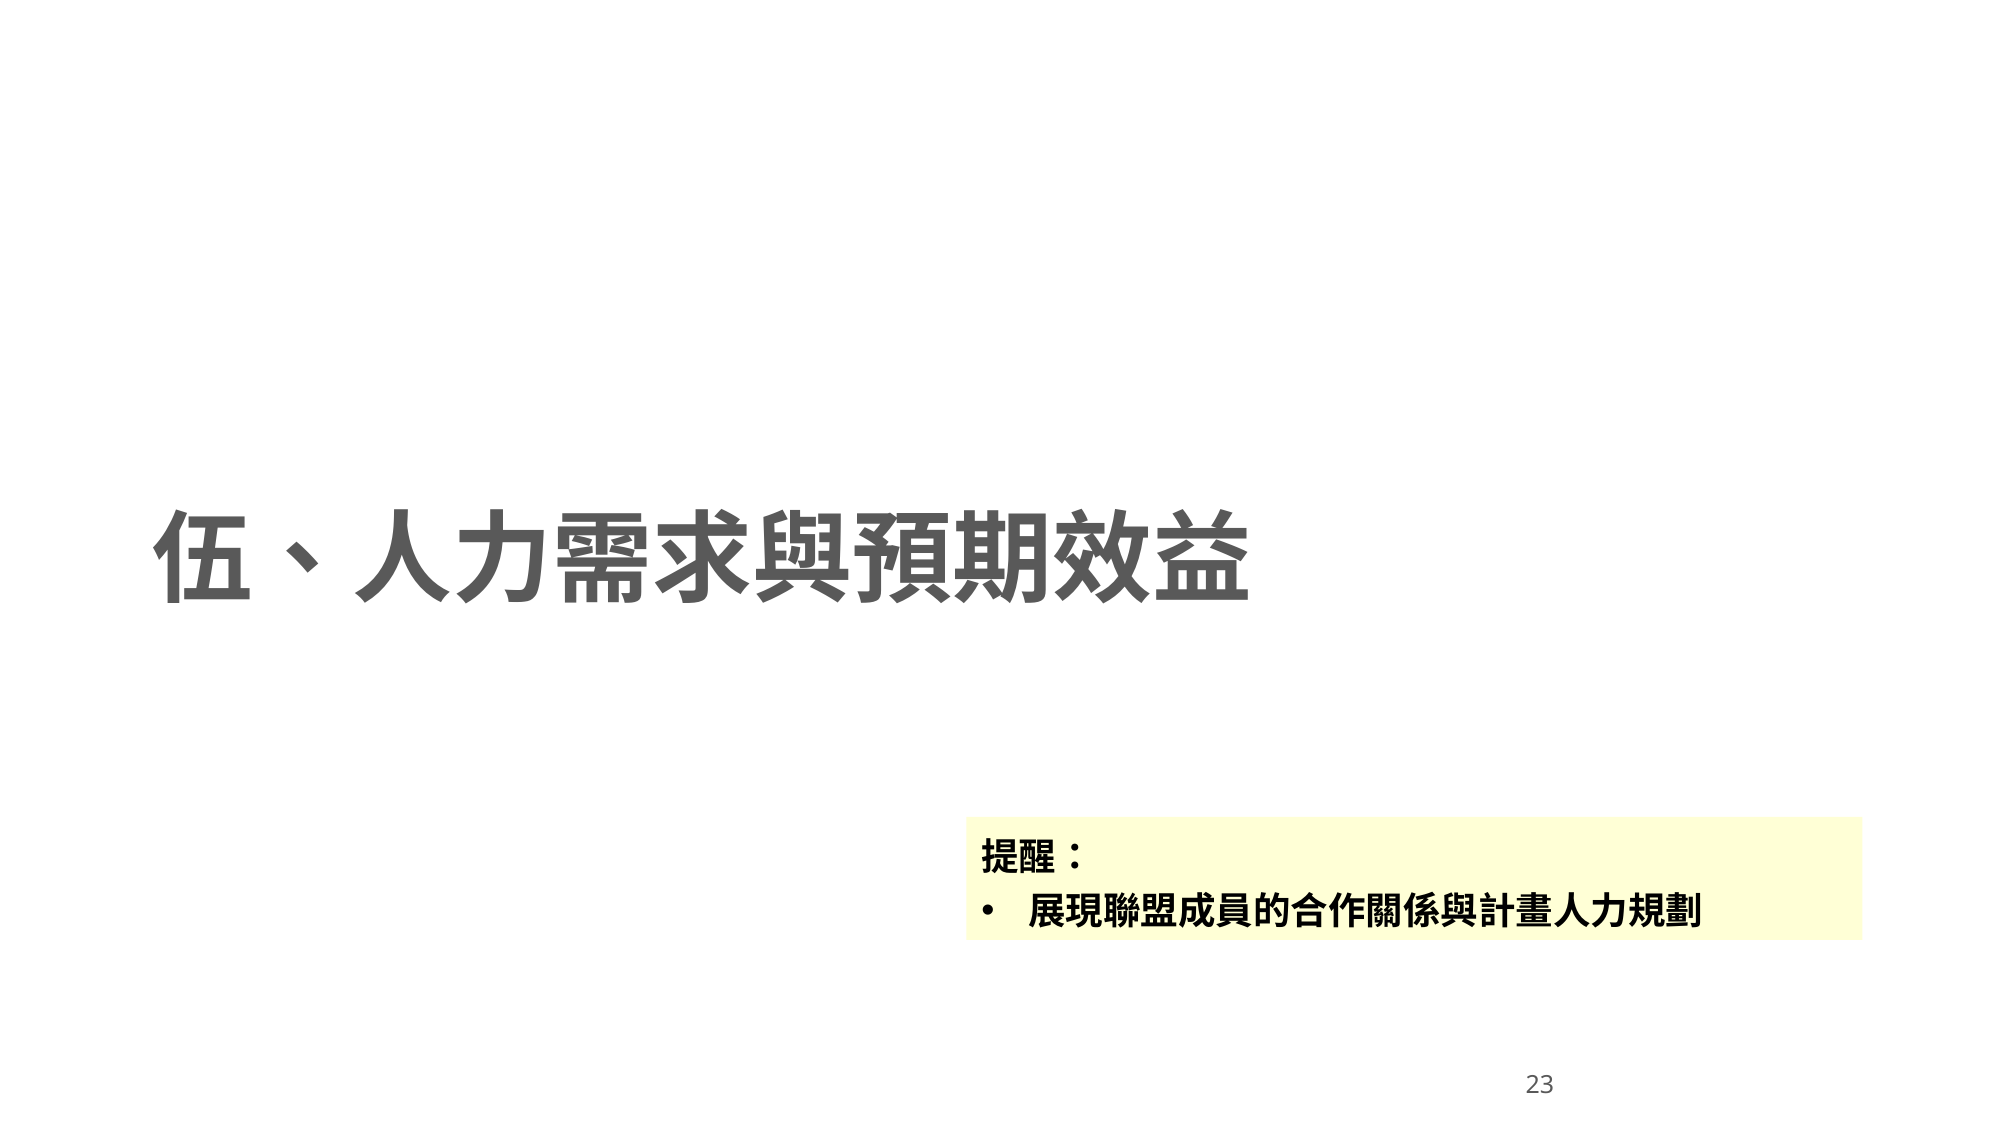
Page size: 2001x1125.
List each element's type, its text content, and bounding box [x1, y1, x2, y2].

text_box <編號> [1510, 1061, 1961, 1097]
title 伍、人力需求與預期效益 [137, 453, 1863, 672]
text_box 提醒： 展現聯盟成員的合作關係與計畫人力規劃 [966, 817, 1862, 940]
